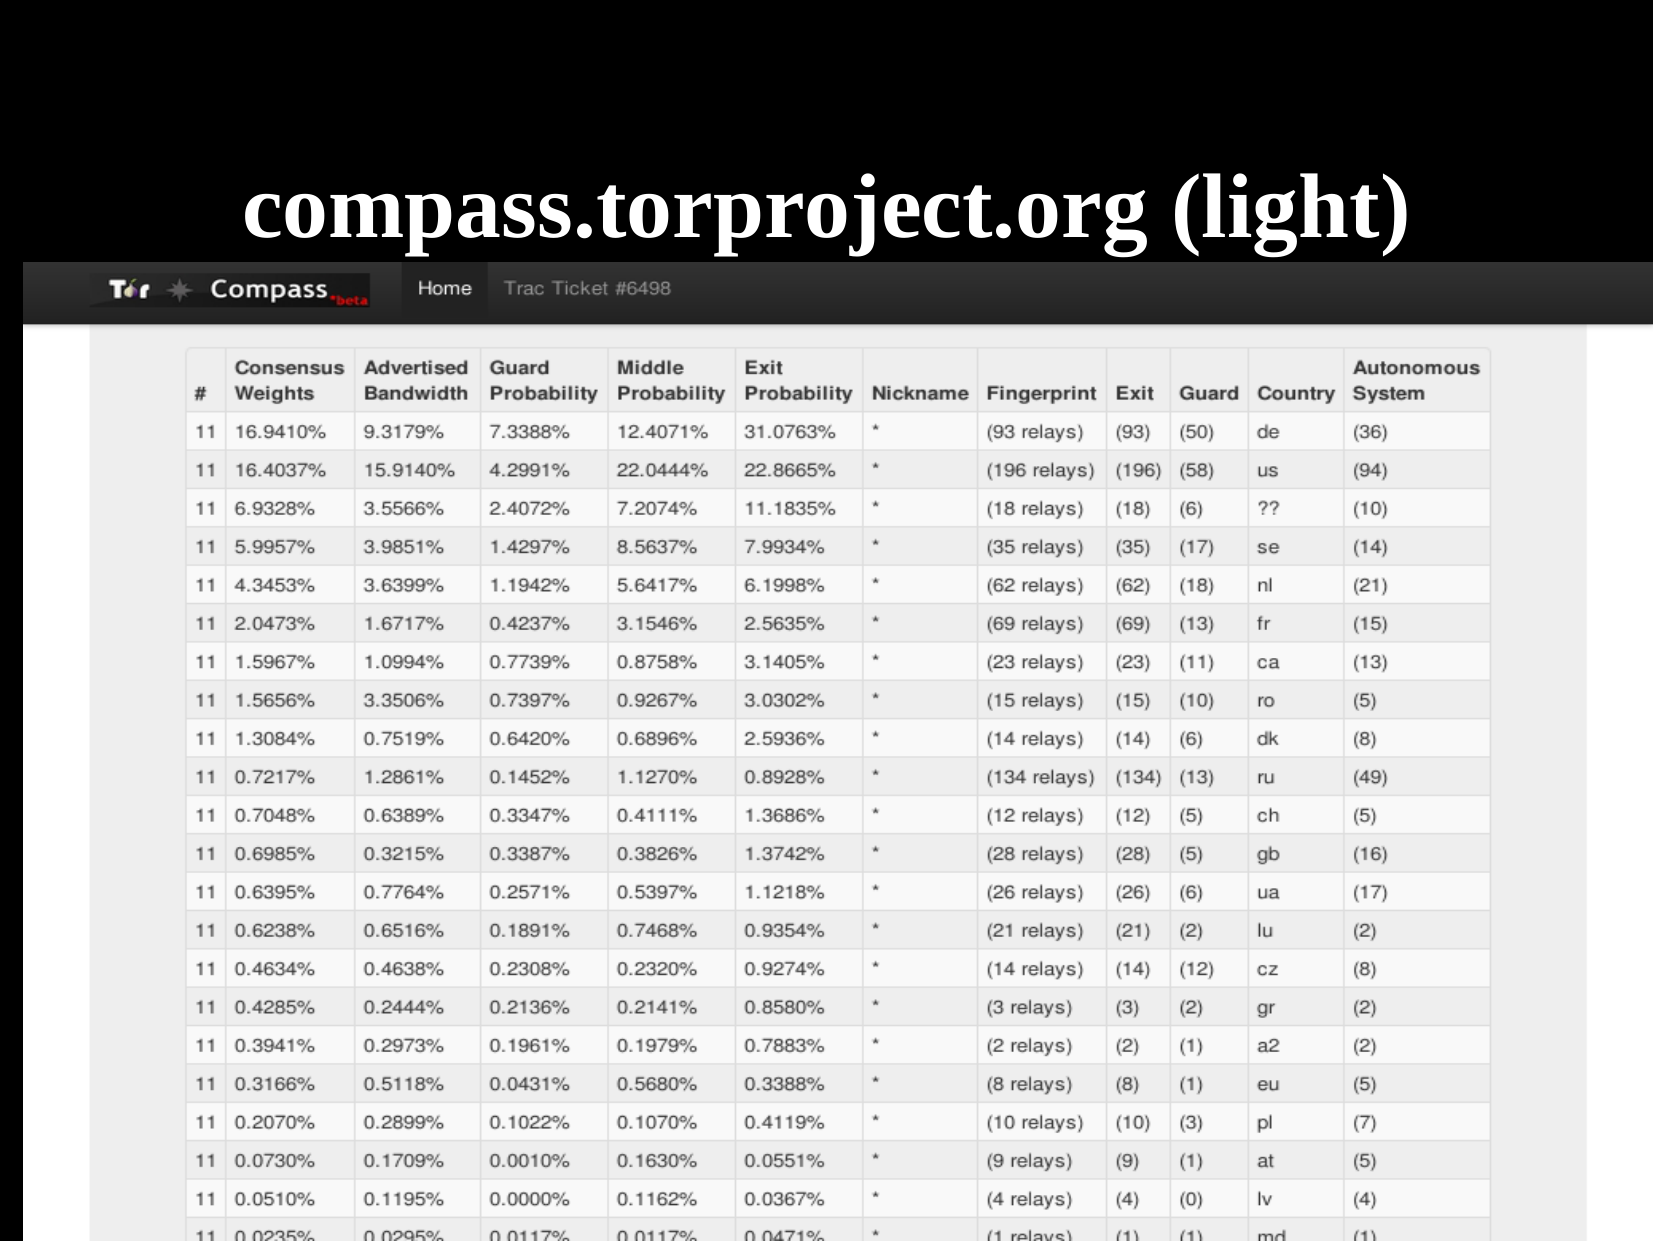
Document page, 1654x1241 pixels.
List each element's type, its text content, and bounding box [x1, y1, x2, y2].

title compass.torproject.org (light) [121, 102, 1534, 262]
picture [23, 262, 1653, 1241]
